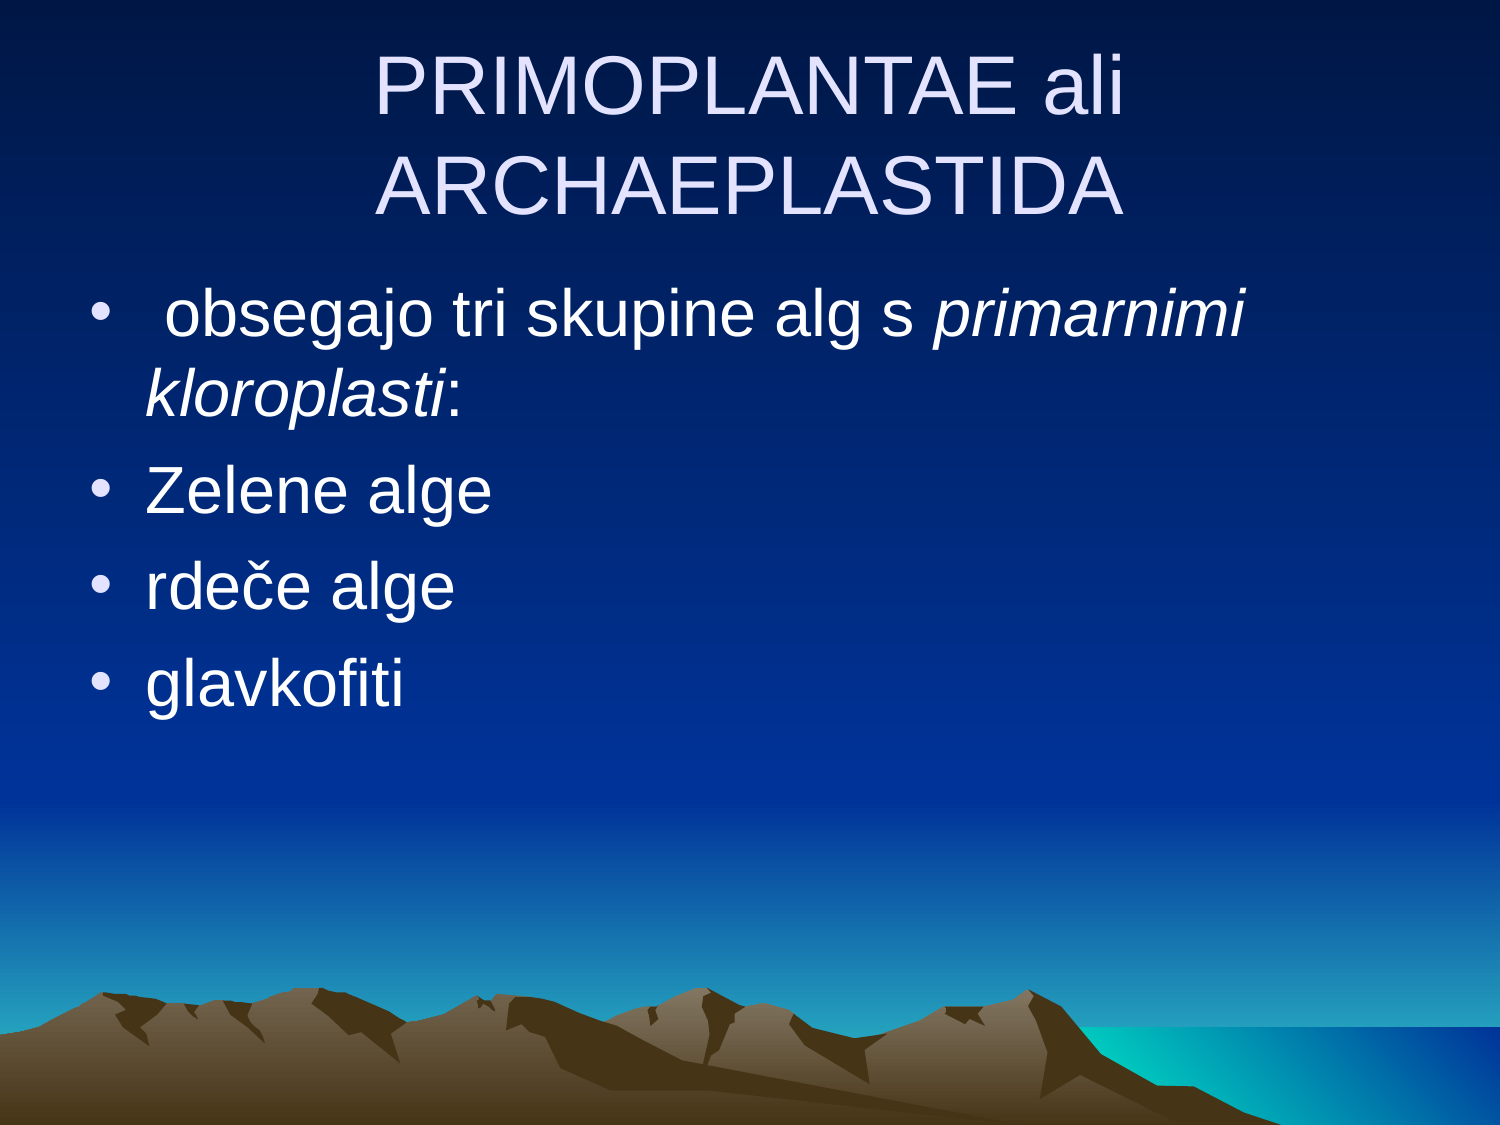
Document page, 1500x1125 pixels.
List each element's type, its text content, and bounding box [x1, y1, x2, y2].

list obsegajo tri skupine alg s primarnimi kloroplasti: Zelene alge rdeče alge glavkofiti [75, 262, 1425, 916]
title PRIMOPLANTAE ali ARCHAEPLASTIDA [75, 23, 1425, 239]
